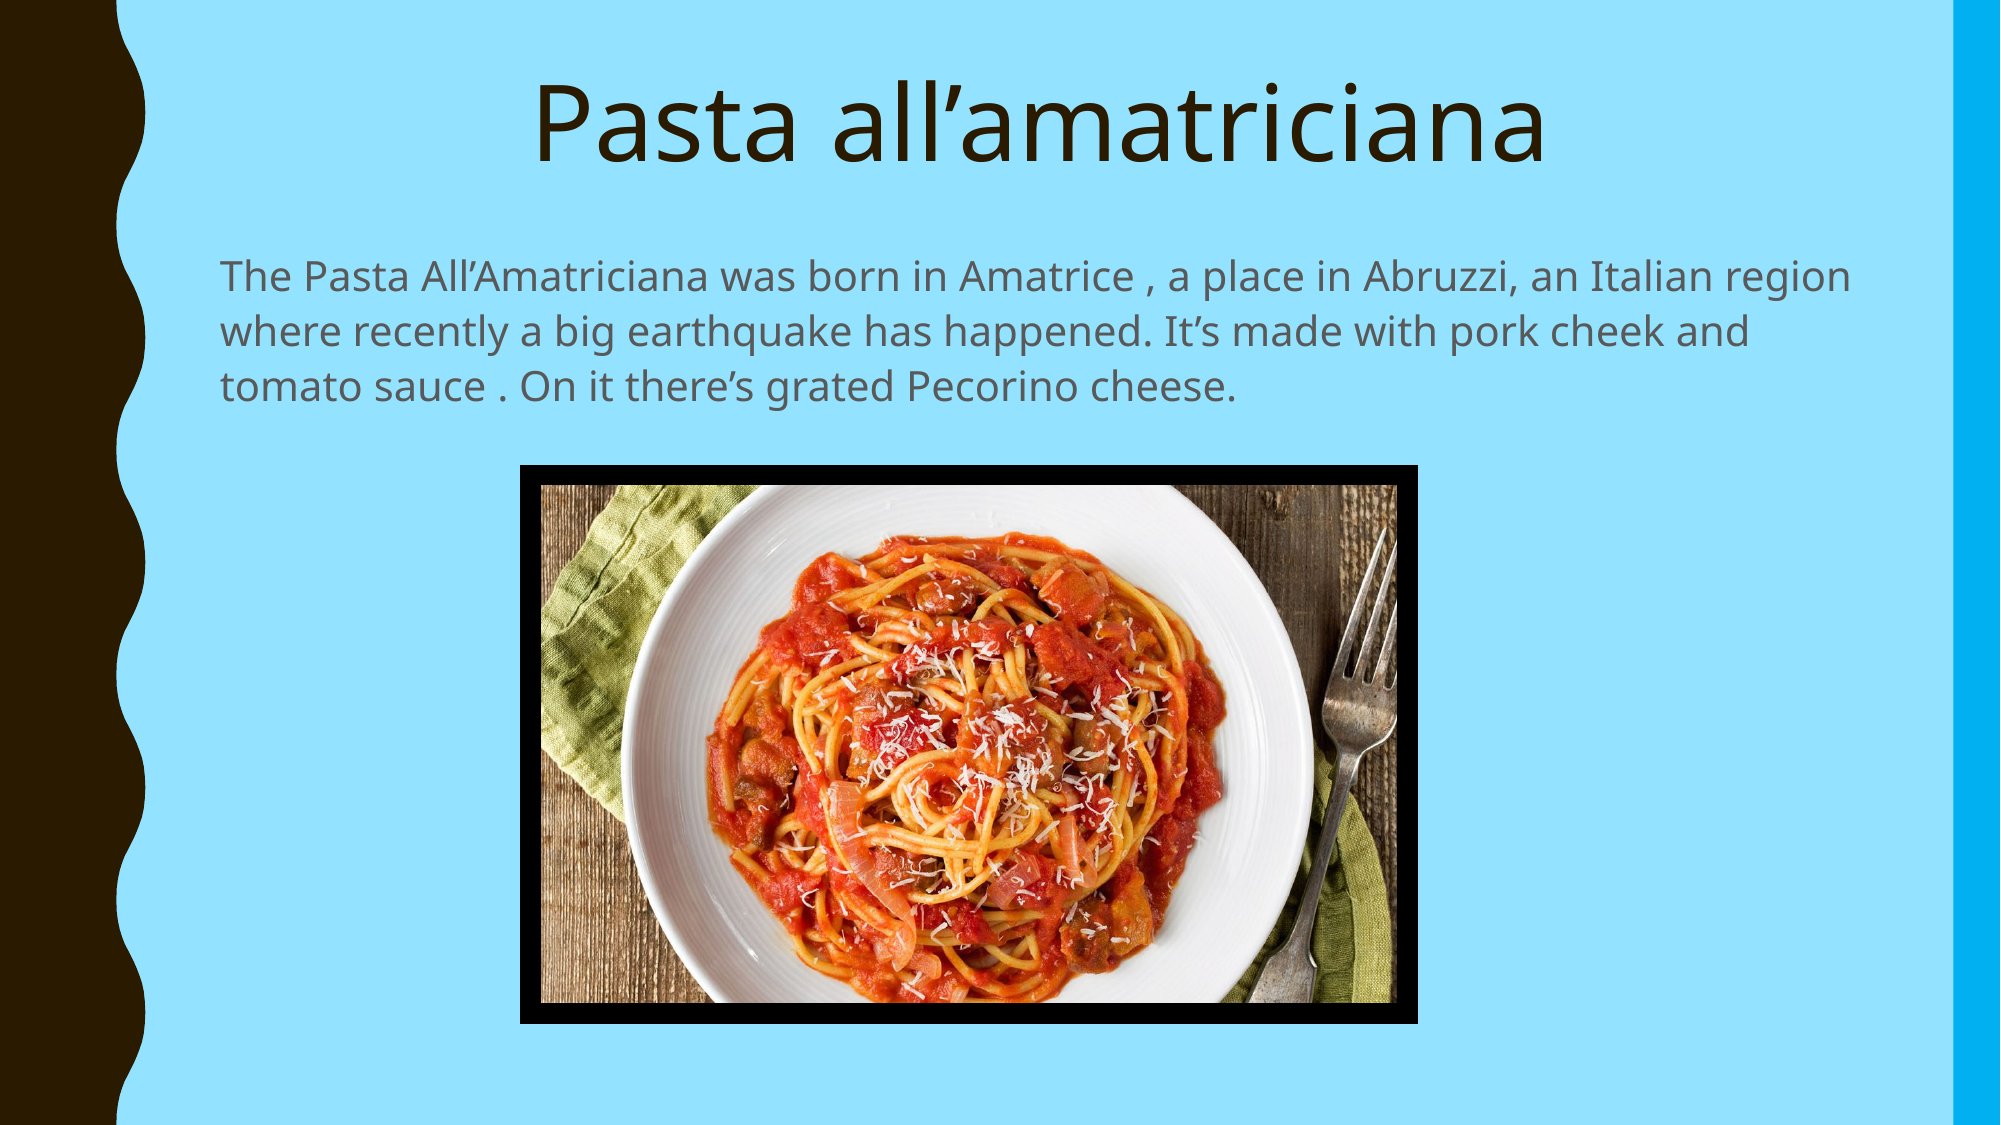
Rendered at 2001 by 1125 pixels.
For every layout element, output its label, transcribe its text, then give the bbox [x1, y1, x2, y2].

list The Pasta All’Amatriciana was born in Amatrice , a place in Abruzzi, an Italian region where recently a big earthquake has happened. It’s made with pork cheek and tomato sauce . On it there’s grated Pecorino cheese. [205, 237, 1875, 965]
picture [540, 485, 1398, 1004]
title Pasta all’amatriciana [205, 62, 1875, 237]
